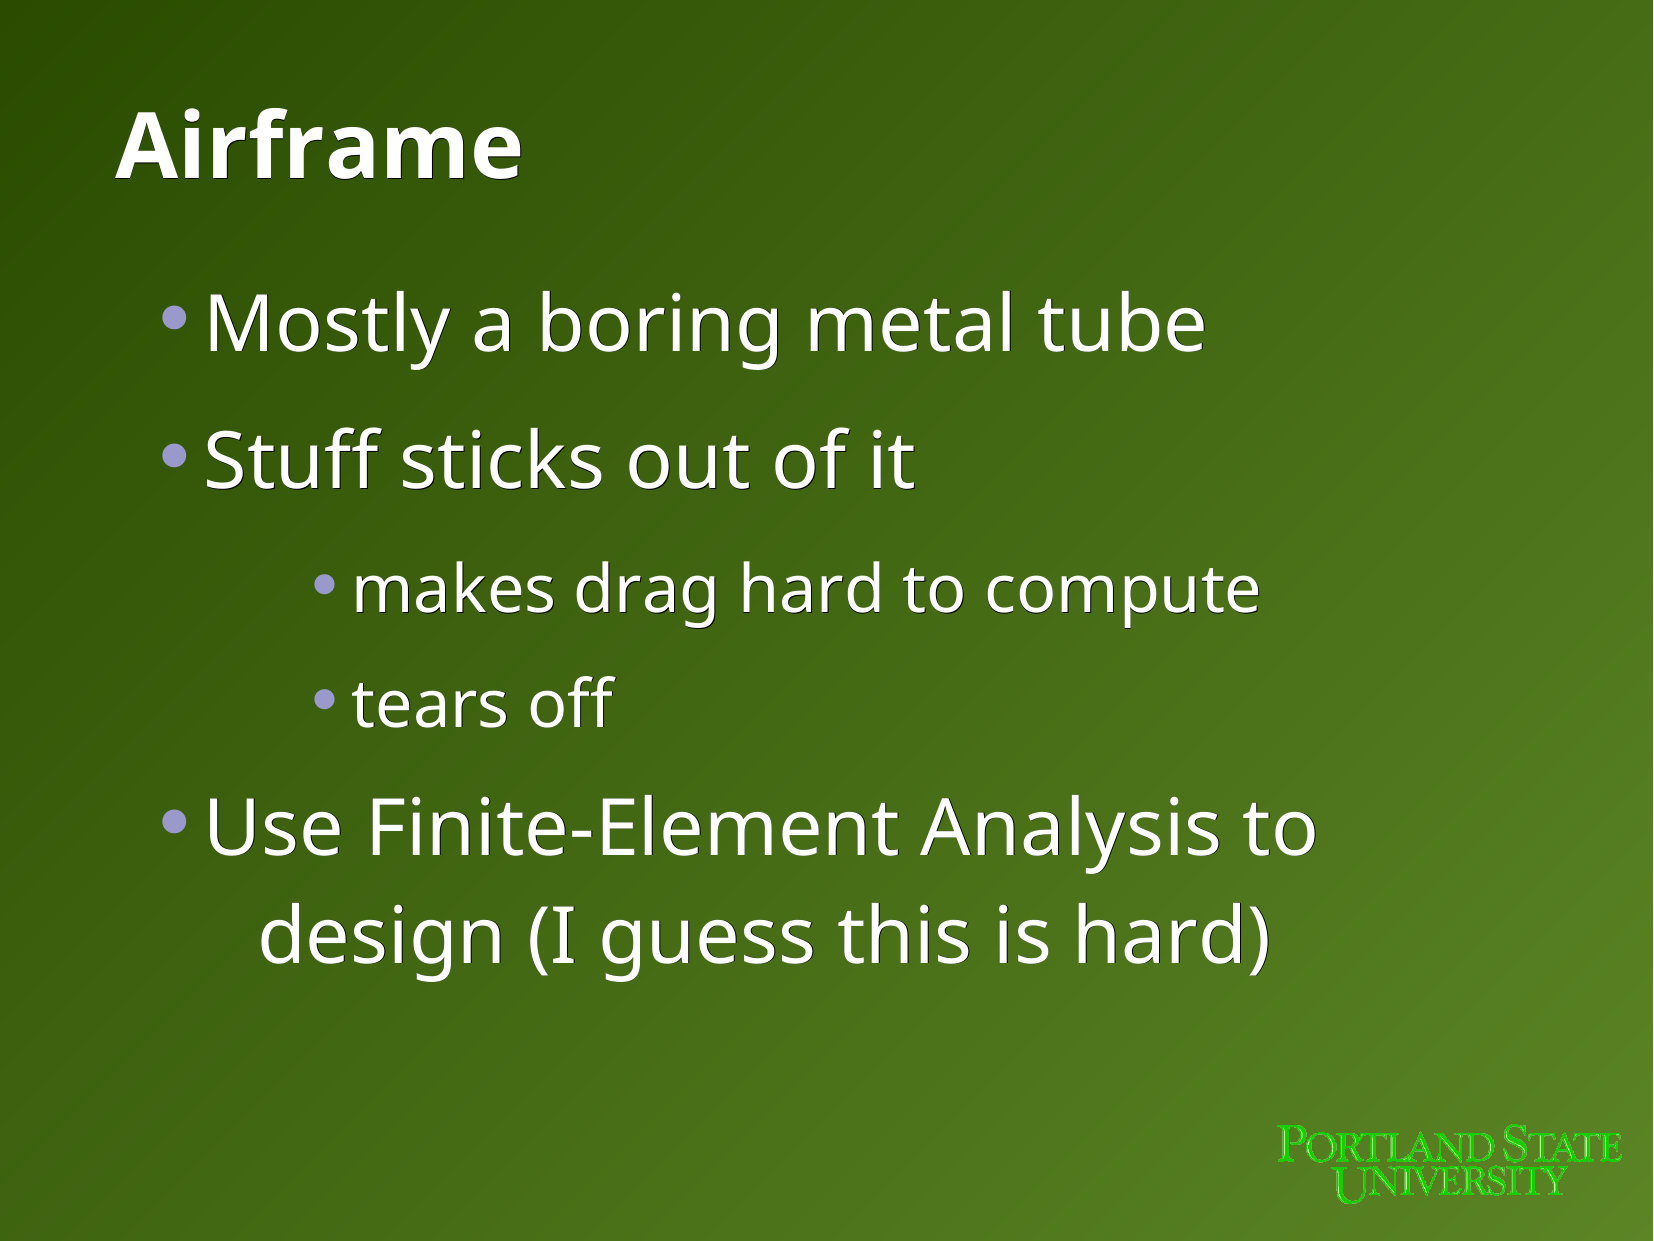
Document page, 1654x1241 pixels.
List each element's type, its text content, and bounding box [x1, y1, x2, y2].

title Airframe [115, 86, 1527, 200]
list Mostly a boring metal tube Stuff sticks out of it makes drag hard to compute tears off Use Finite-Element Analysis to design (I guess this is hard) [115, 266, 1527, 1049]
picture [1277, 1124, 1622, 1204]
